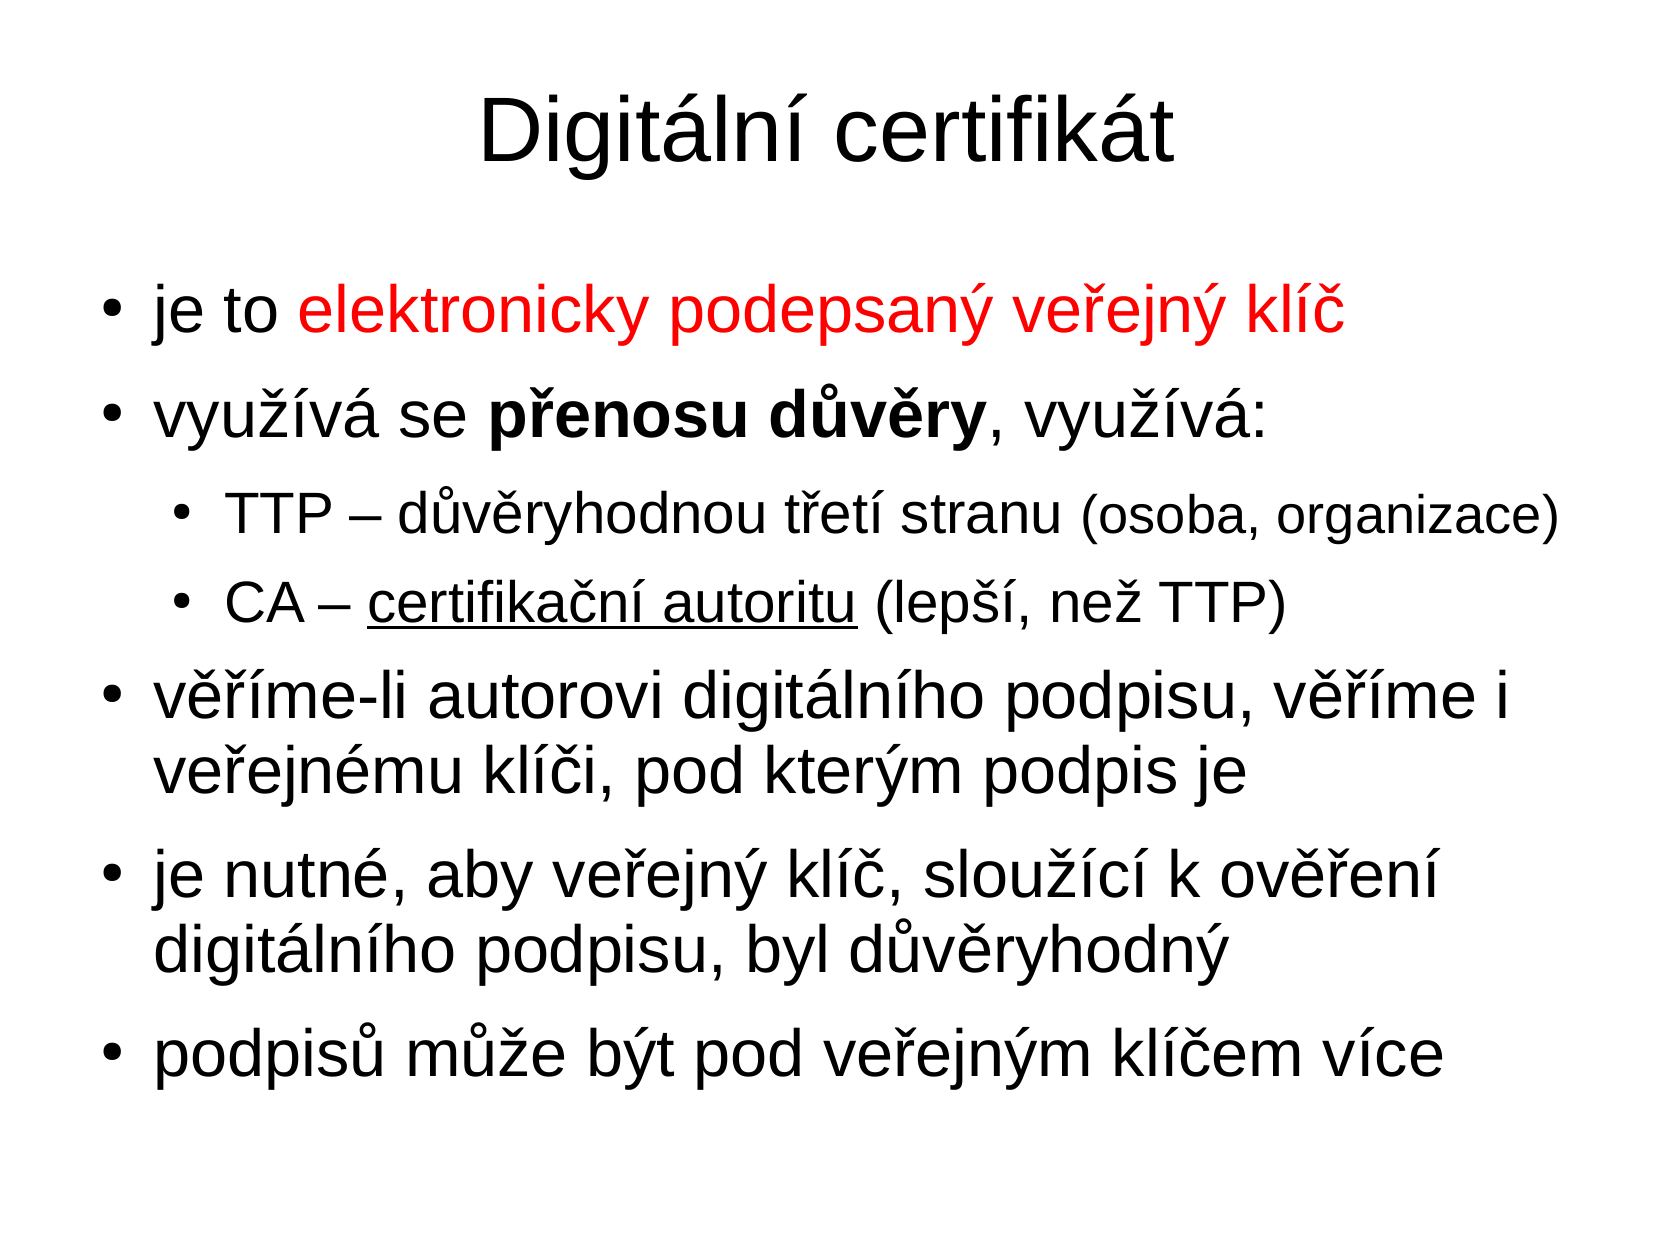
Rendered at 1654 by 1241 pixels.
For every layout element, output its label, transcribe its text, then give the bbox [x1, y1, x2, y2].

title Digitální certifikát [82, 33, 1571, 226]
list je to elektronicky podepsaný veřejný klíč využívá se přenosu důvěry, využívá: TTP – důvěryhodnou třetí stranu (osoba, organizace) CA – certifikační autoritu (lepší, než TTP) věříme-li autorovi digitálního podpisu, věříme i veřejnému klíči, pod kterým podpis je je nutné, aby veřejný klíč, sloužící k ověření digitálního podpisu, byl důvěryhodný podpisů může být pod veřejným klíčem více [82, 272, 1571, 1092]
